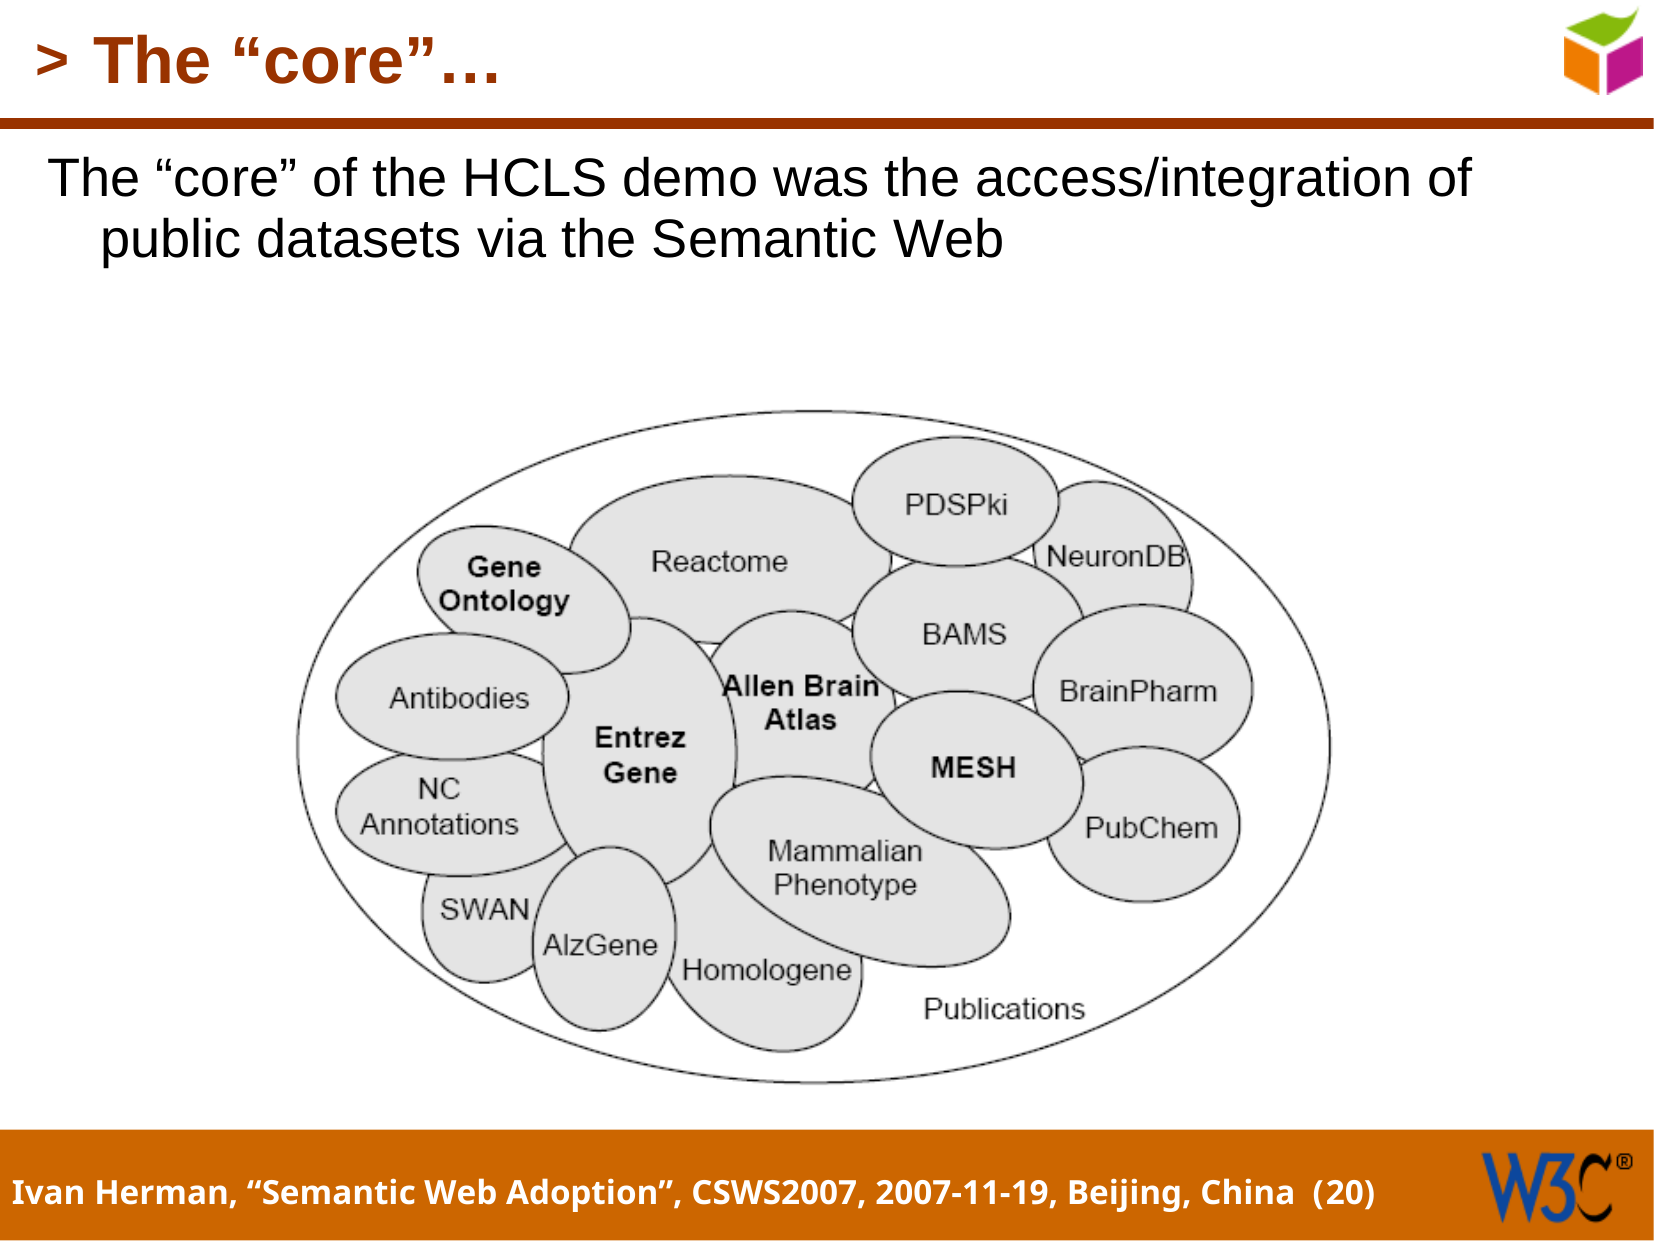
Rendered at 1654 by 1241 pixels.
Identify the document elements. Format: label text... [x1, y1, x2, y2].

list The “core” of the HCLS demo was the access/integration of public datasets via the Semantic Web [29, 147, 1624, 1119]
picture [1477, 1149, 1639, 1228]
title The “core”… [93, 0, 1493, 119]
picture [277, 407, 1347, 1087]
picture [1564, 5, 1643, 95]
